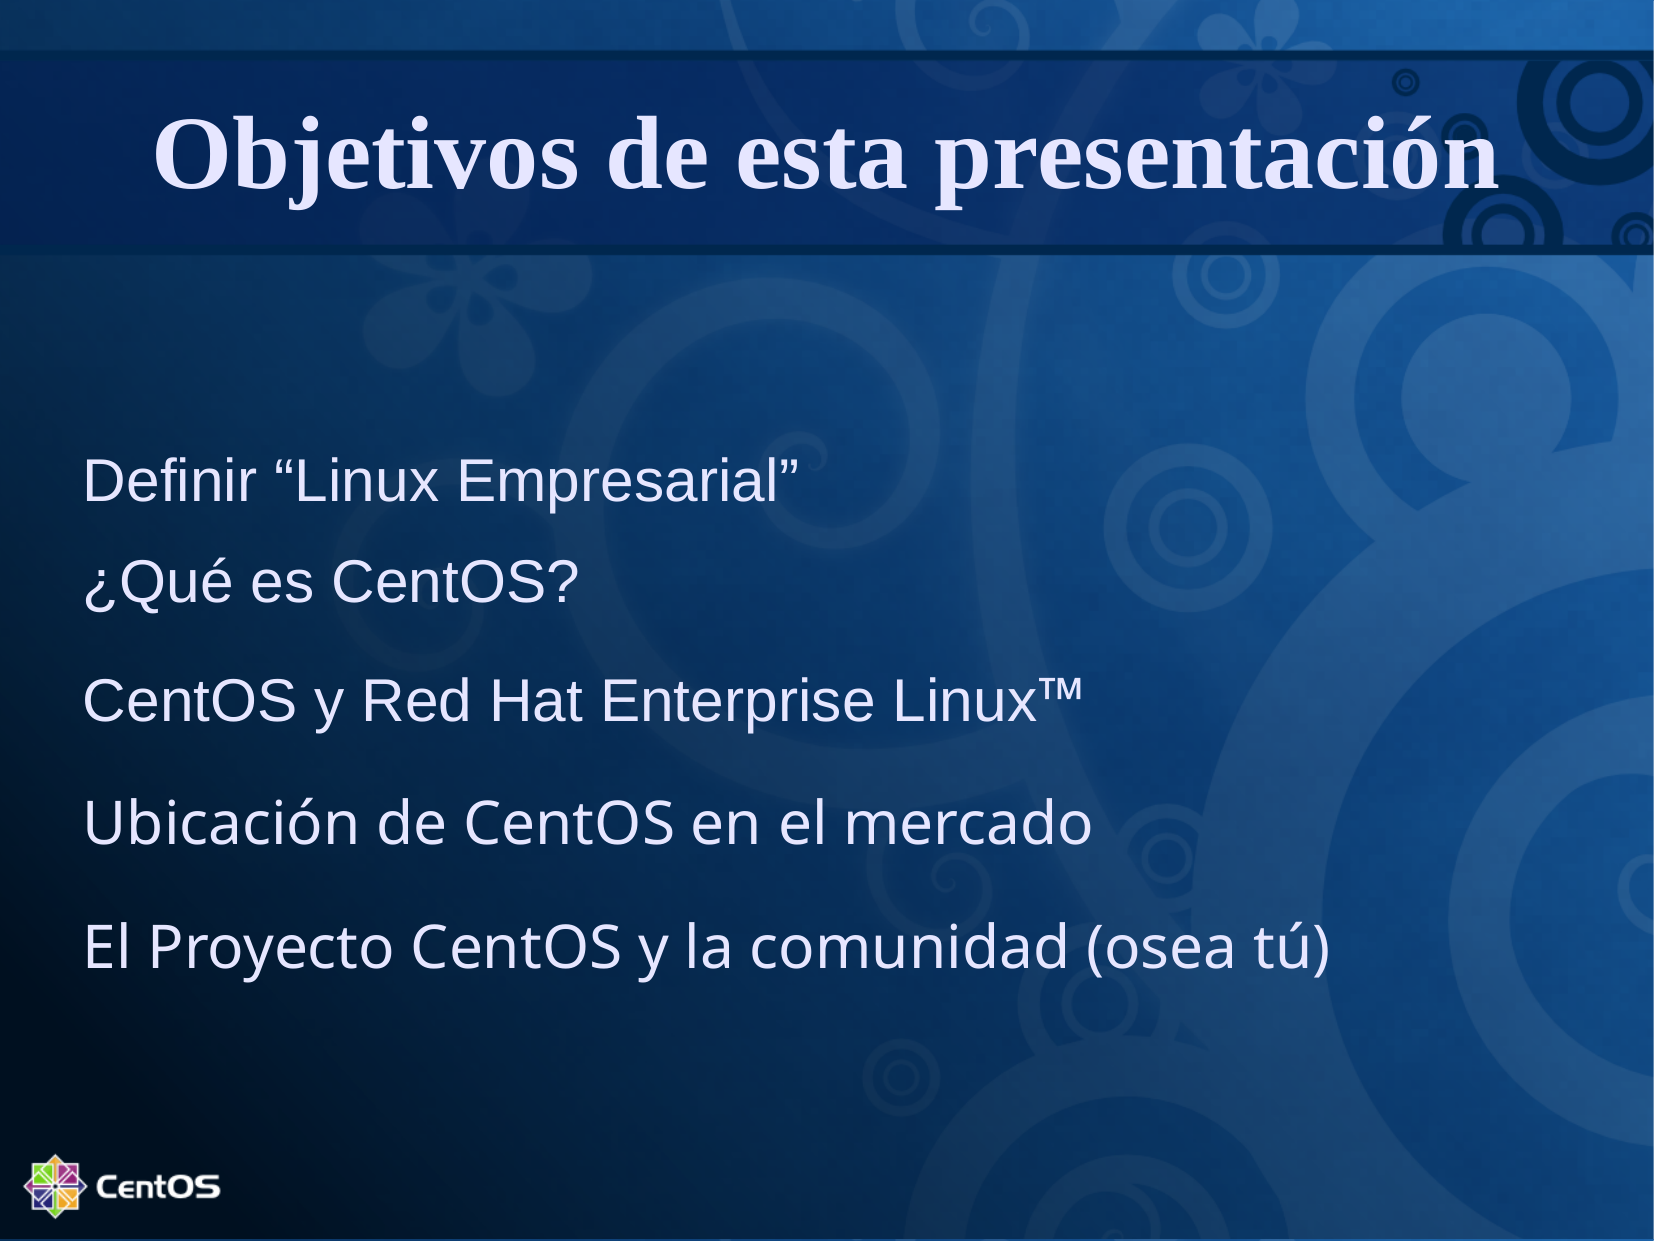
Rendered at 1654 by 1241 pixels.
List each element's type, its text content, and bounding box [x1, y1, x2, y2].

title Objetivos de esta presentación [82, 49, 1571, 257]
picture [0, 0, 1654, 1241]
subtitle Definir “Linux Empresarial” ¿Qué es CentOS? CentOS y Red Hat Enterprise Linux™ Ubicación de CentOS en el mercado El Proyecto CentOS y la comunidad (osea tú) [82, 290, 1571, 1109]
